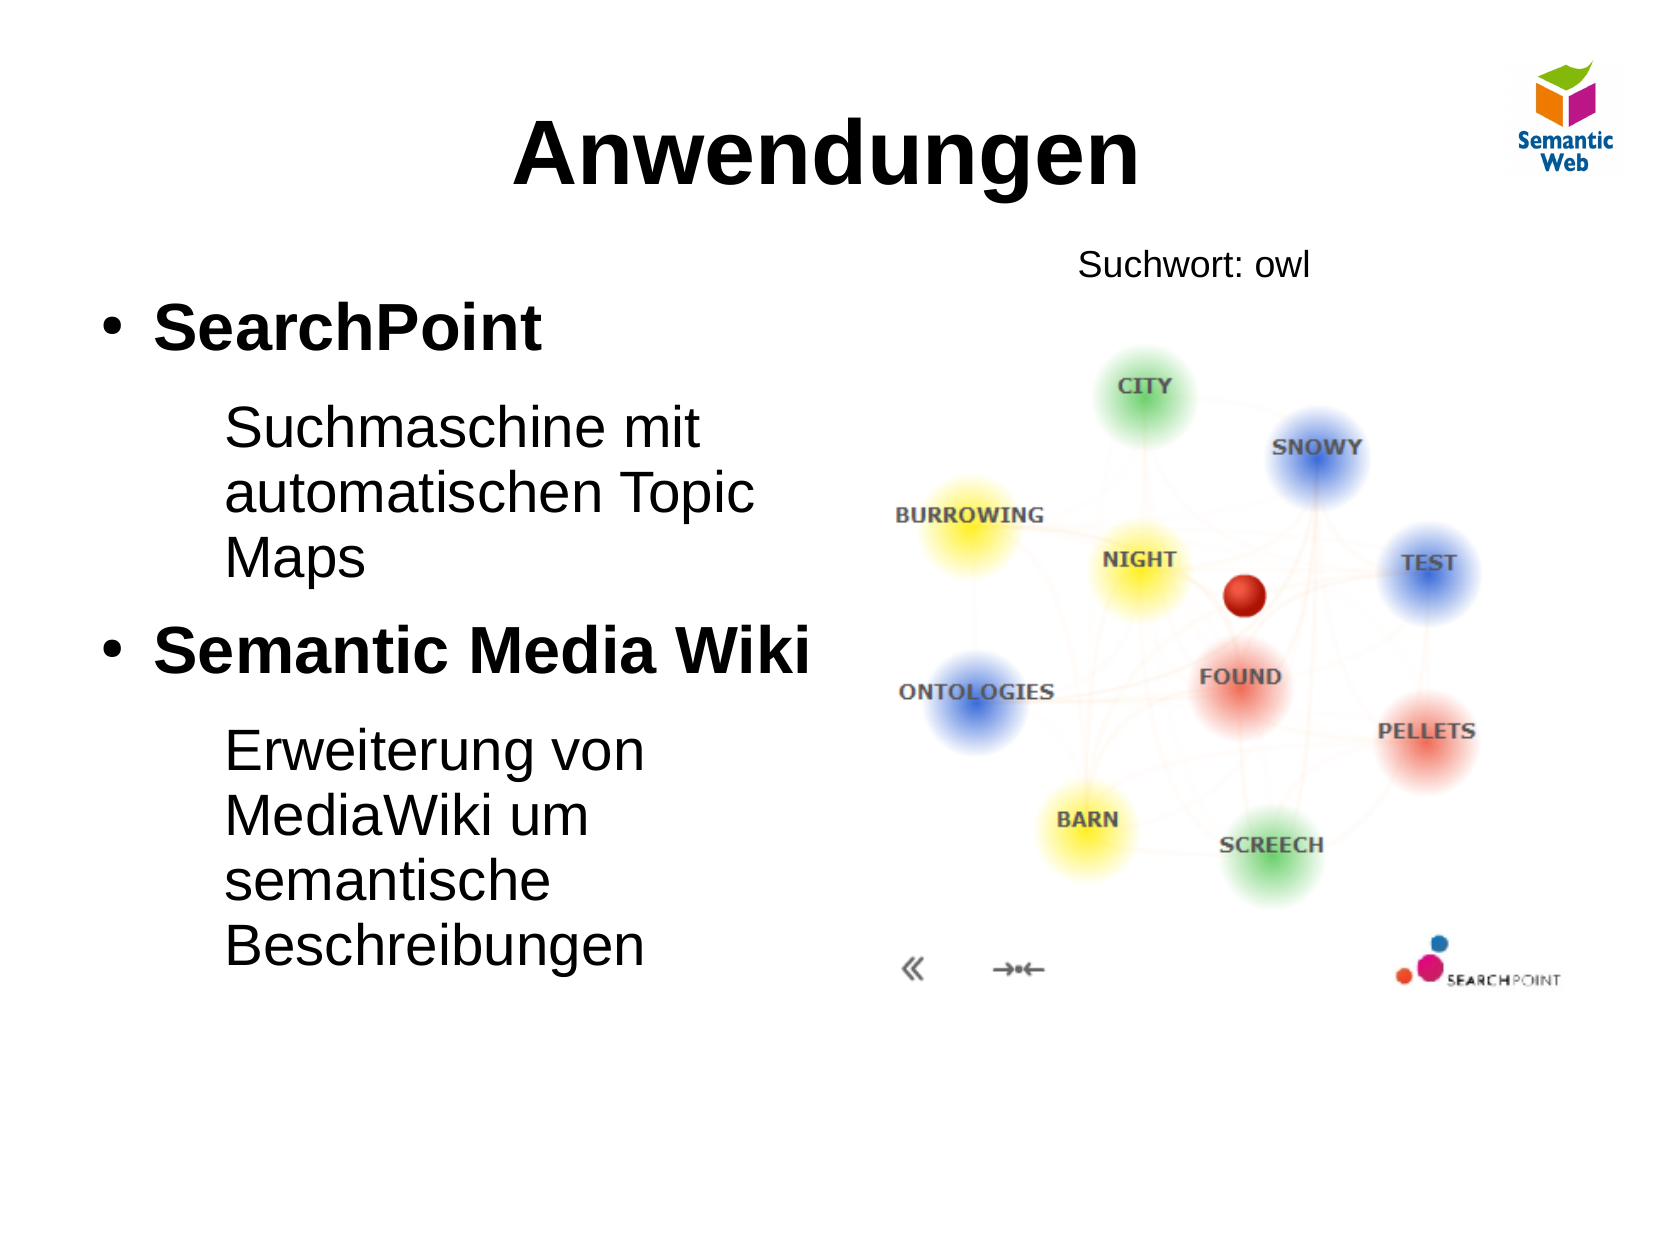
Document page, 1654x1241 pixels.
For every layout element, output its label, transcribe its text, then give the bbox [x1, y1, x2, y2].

text_box Suchwort: owl [1062, 236, 1325, 294]
list SearchPoint Suchmaschine mit automatischen Topic Maps Semantic Media Wiki Erweiterung von MediaWiki um semantische Beschreibungen [82, 290, 827, 1109]
picture [1571, 58, 1625, 176]
title Anwendungen [82, 49, 1571, 257]
picture [839, 324, 1595, 1016]
